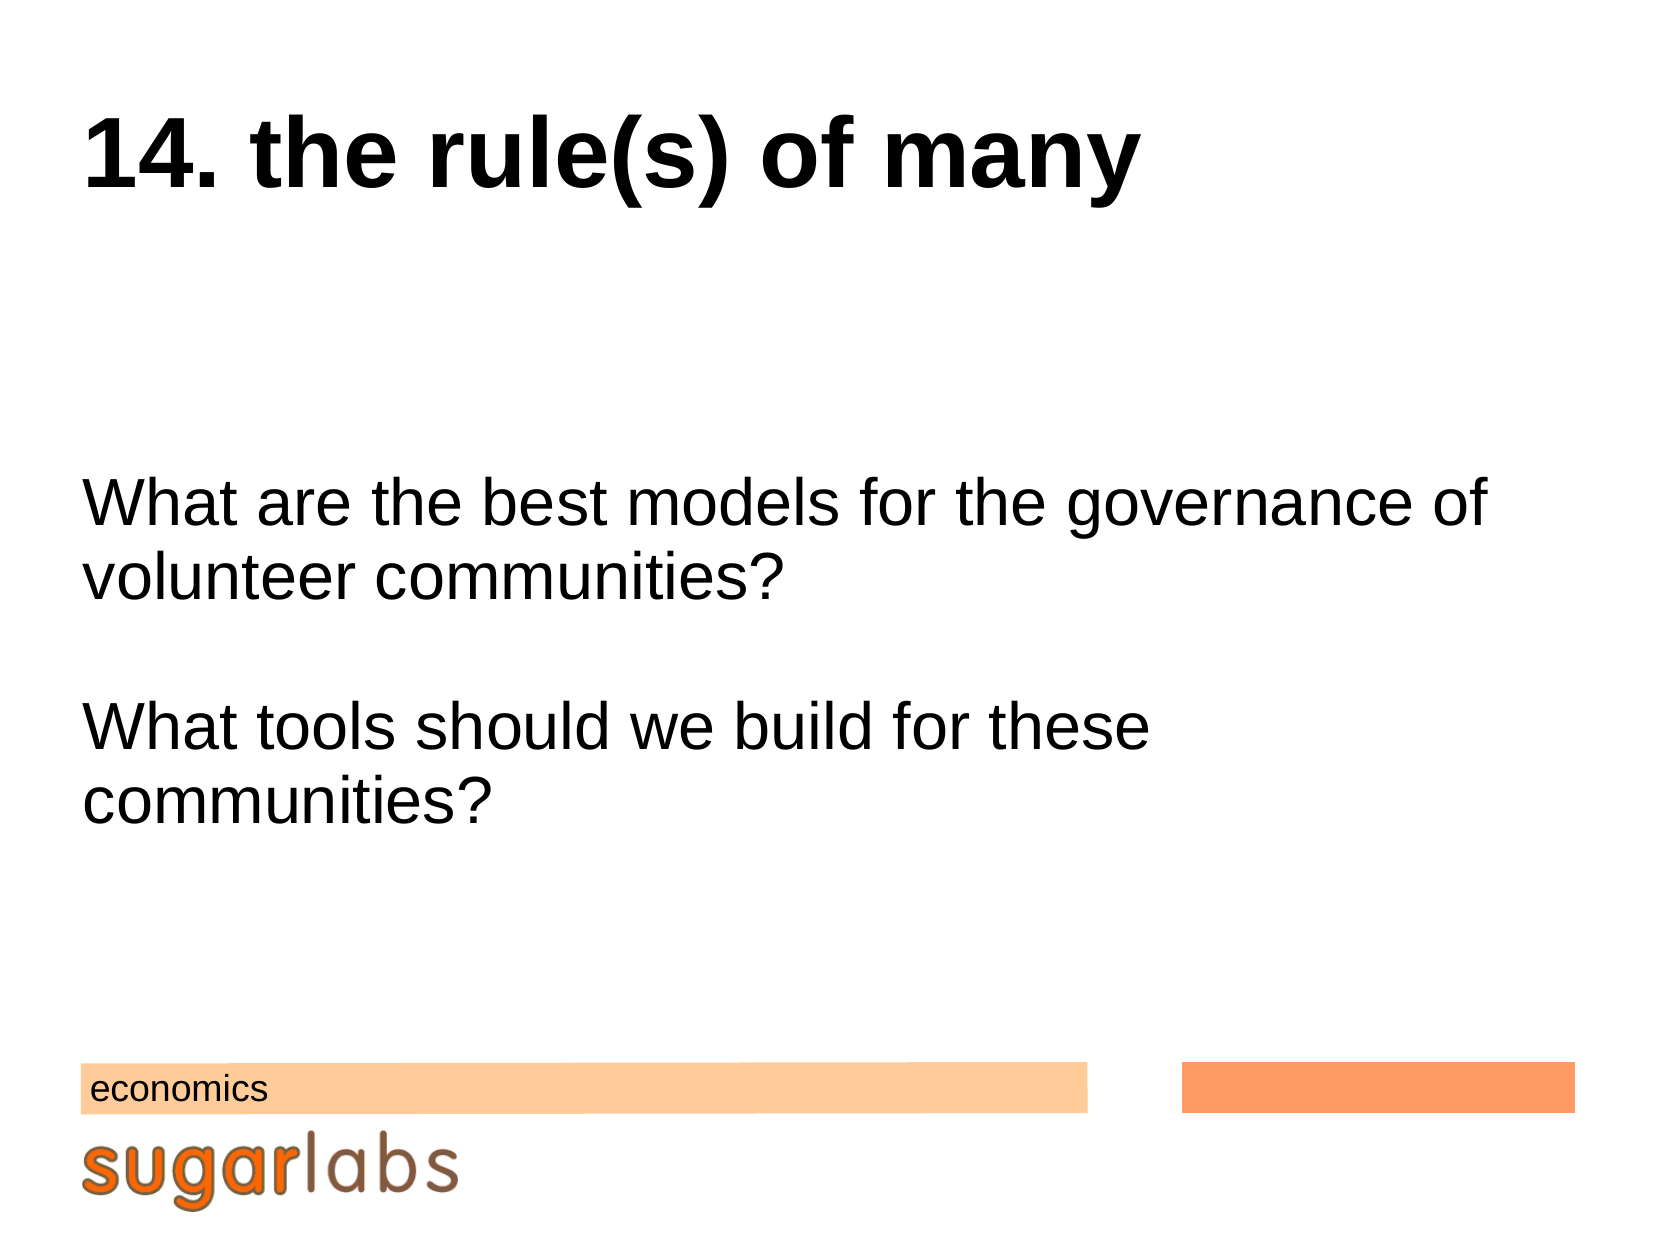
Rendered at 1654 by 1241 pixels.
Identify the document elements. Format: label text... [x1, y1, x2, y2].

picture [82, 1130, 458, 1212]
subtitle What are the best models for the governance of volunteer communities? What tools should we build for these communities? [82, 290, 1571, 1013]
text_box economics [75, 1060, 938, 1122]
title 14. the rule(s) of many [82, 49, 1571, 257]
